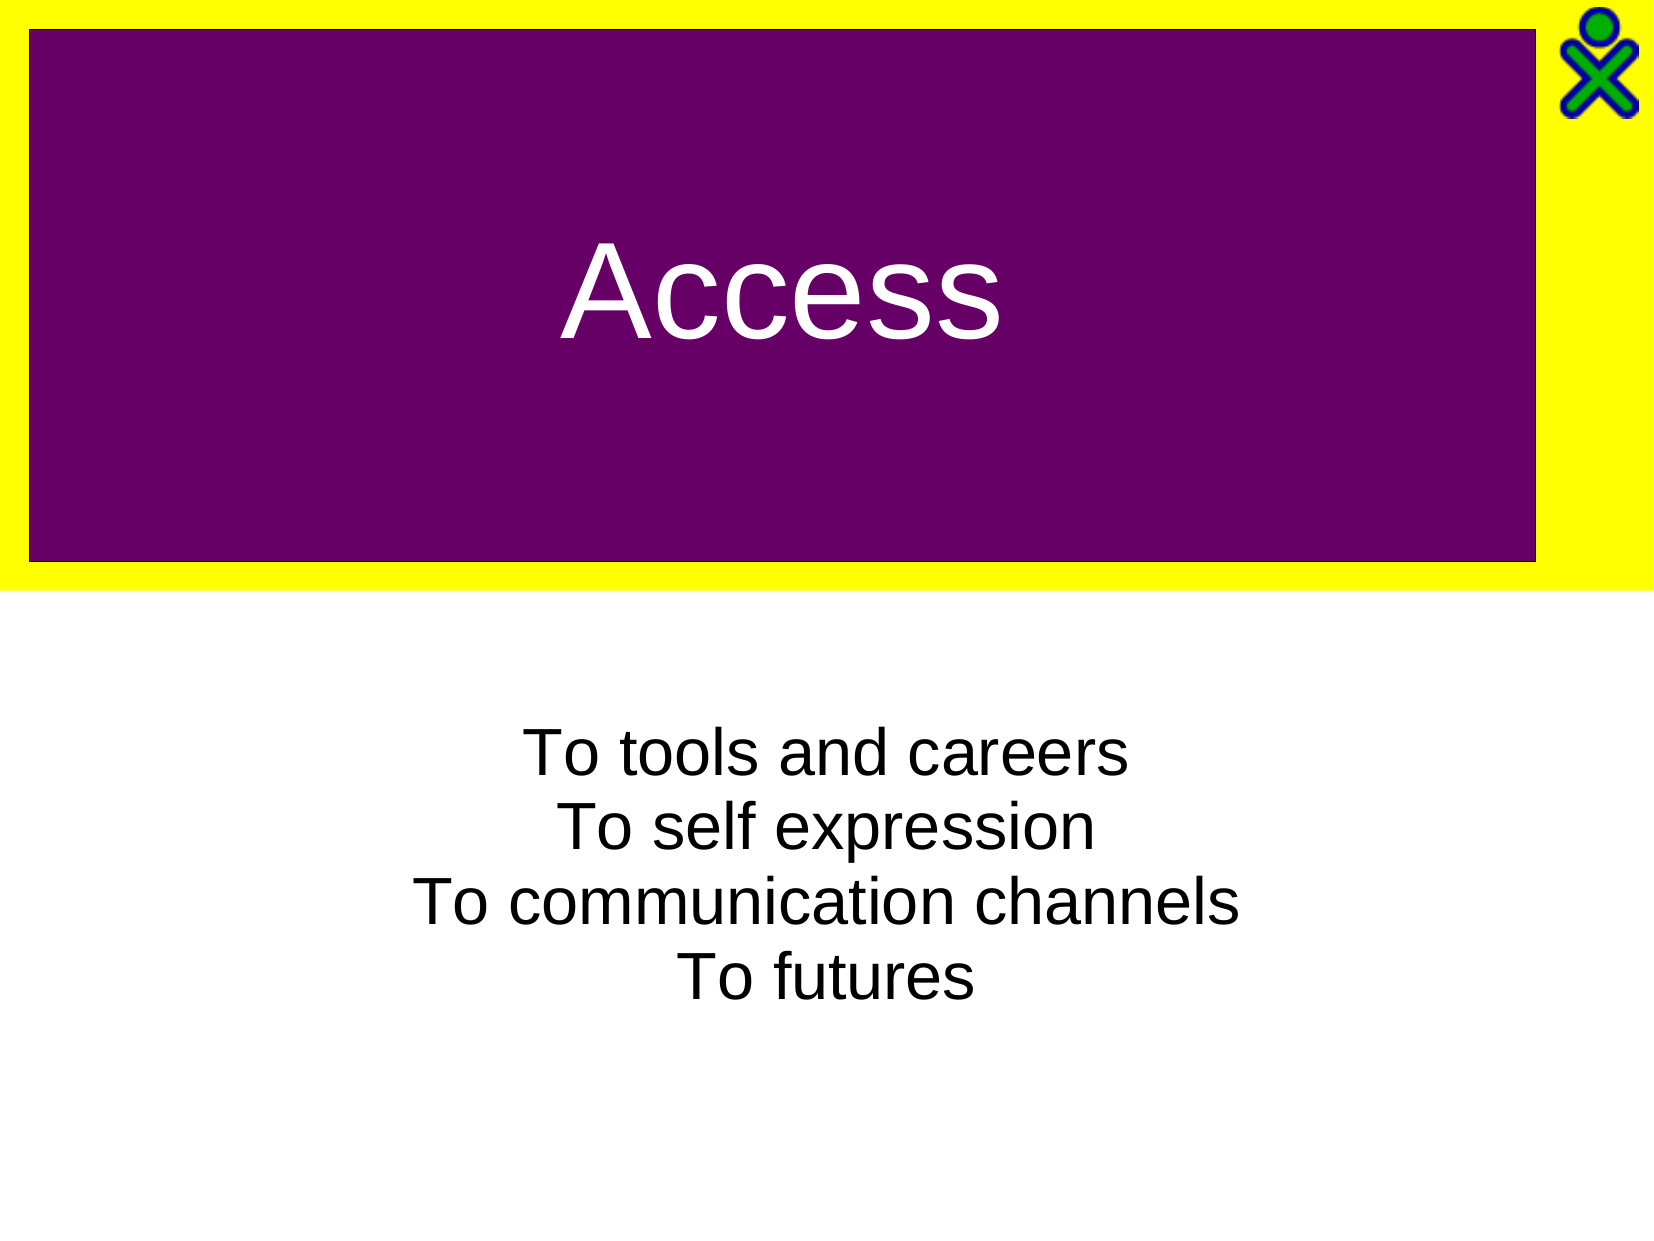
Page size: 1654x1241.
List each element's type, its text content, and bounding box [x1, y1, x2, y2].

title Access [59, 56, 1506, 525]
subtitle To tools and careers To self expression To communication channels To futures [82, 627, 1571, 1102]
picture [1559, 7, 1639, 119]
